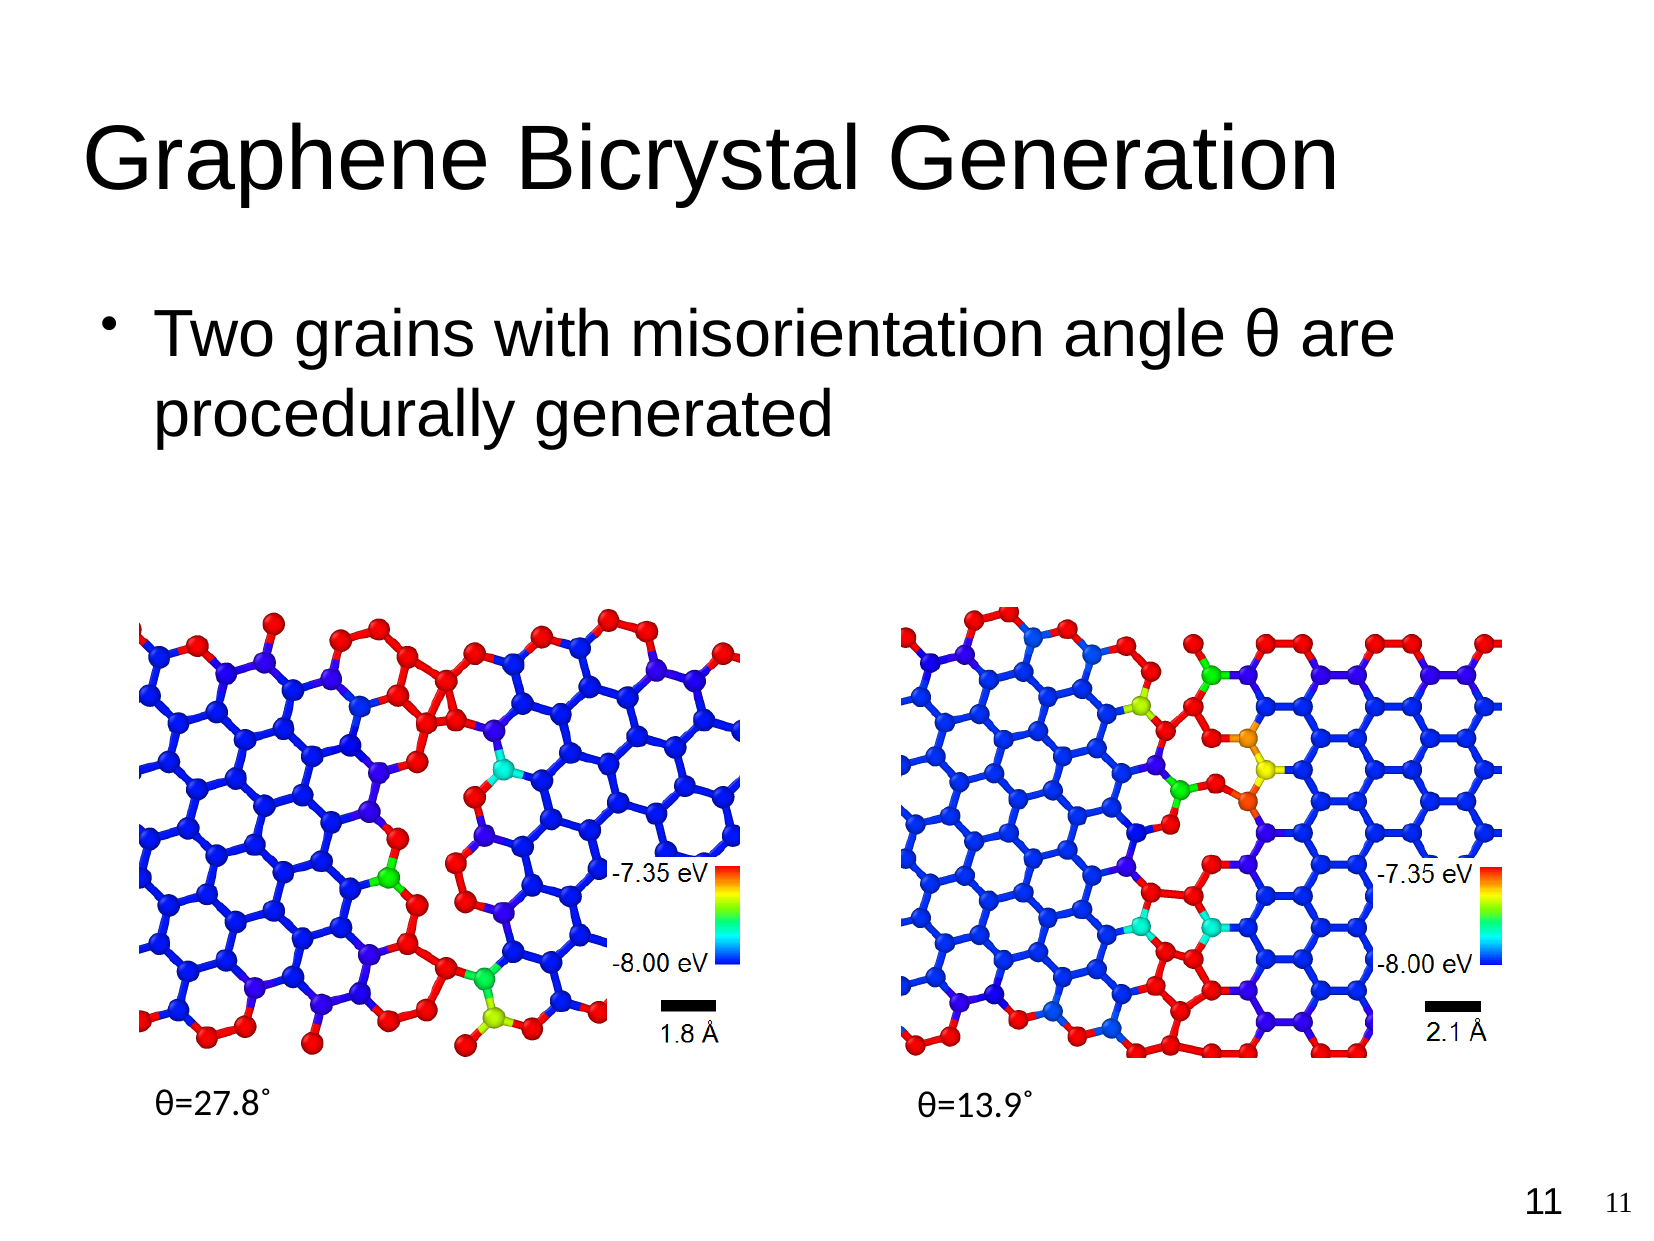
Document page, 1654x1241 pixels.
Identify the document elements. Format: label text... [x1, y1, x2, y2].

picture [901, 607, 1502, 1058]
list Two grains with misorientation angle θ are procedurally generated [82, 290, 1571, 621]
text_box θ=27.8˚ [139, 1070, 287, 1131]
text_box θ=13.9˚ [902, 1072, 1050, 1132]
picture [139, 607, 740, 1058]
slide_number <number> [1589, 1182, 1633, 1221]
title Graphene Bicrystal Generation [82, 49, 1571, 257]
